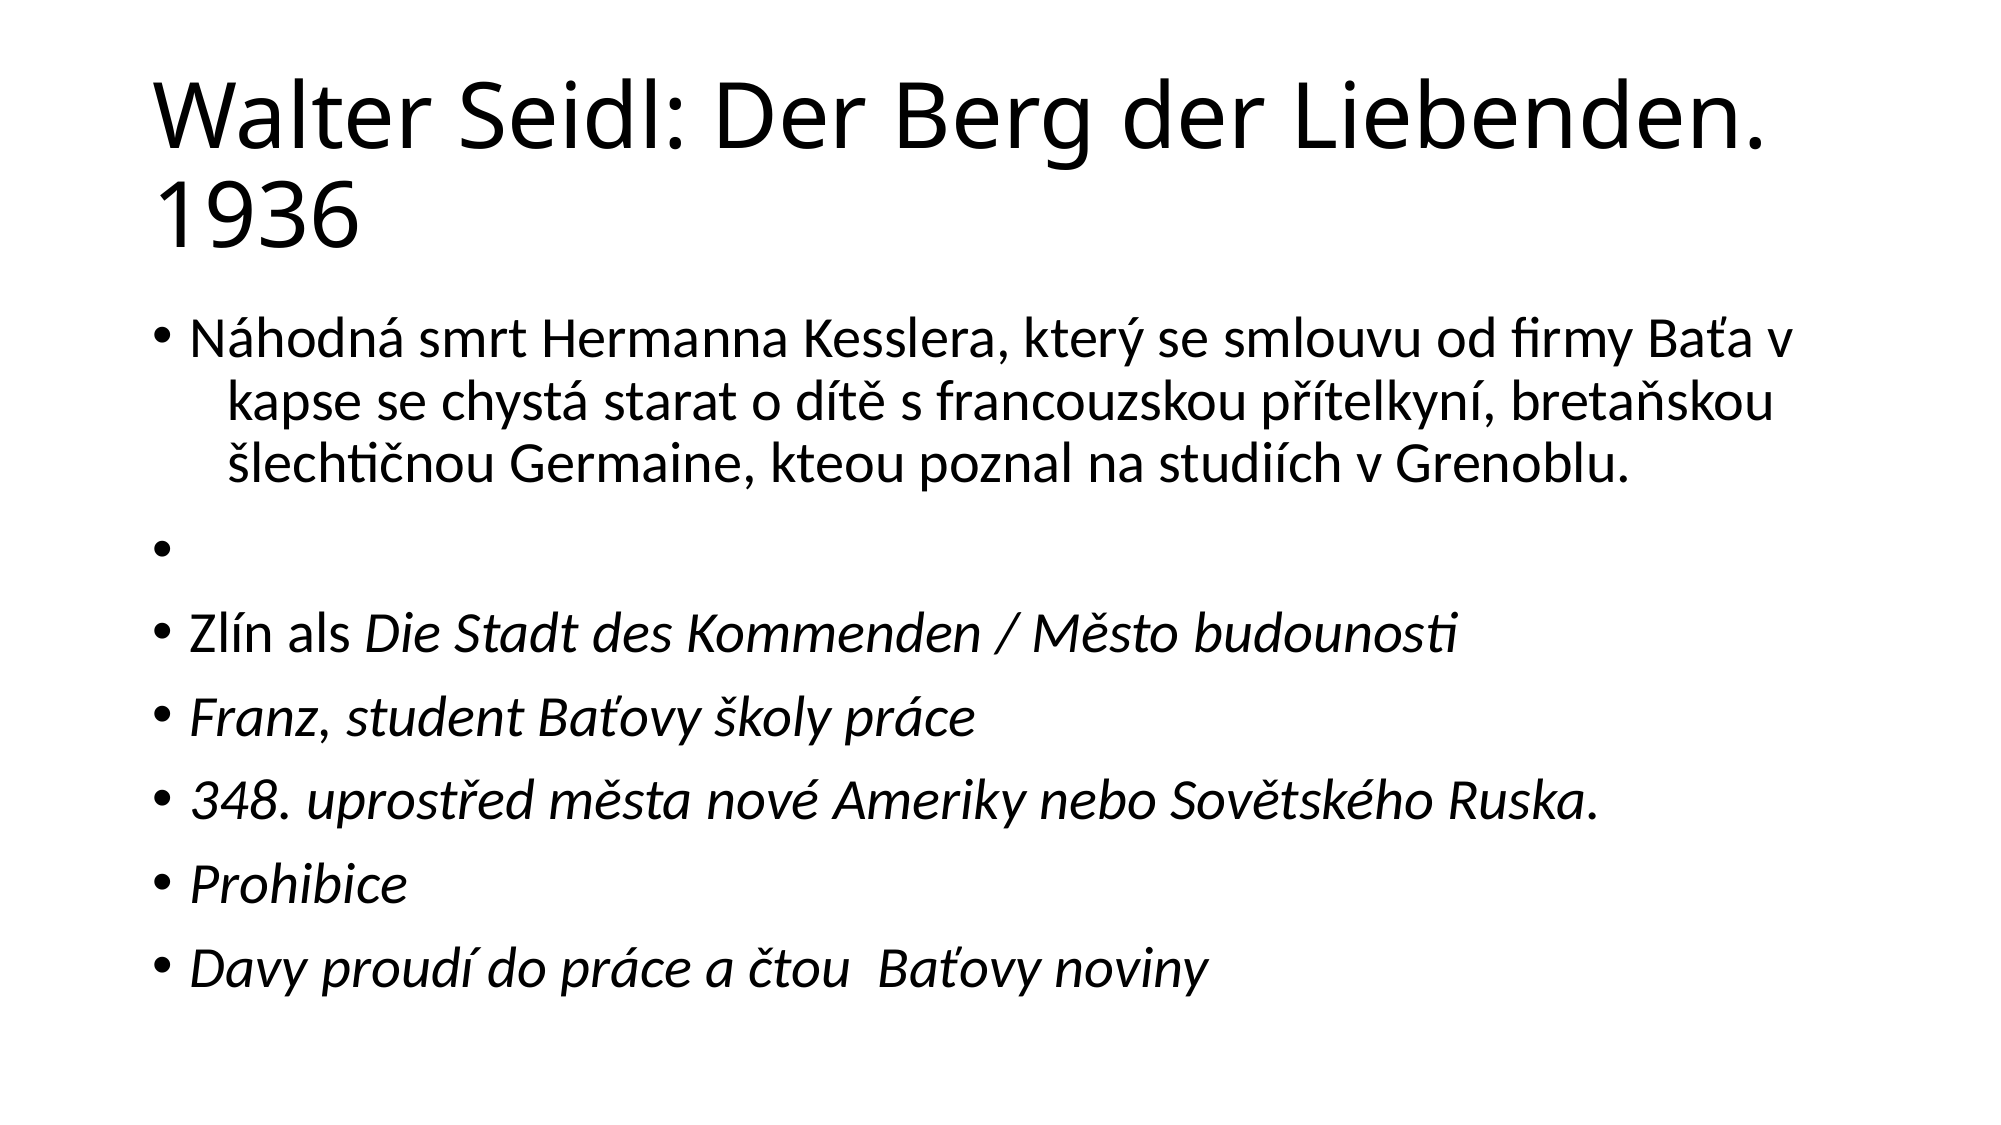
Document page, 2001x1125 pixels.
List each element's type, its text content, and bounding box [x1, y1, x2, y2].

list Náhodná smrt Hermanna Kesslera, který se smlouvu od firmy Baťa v kapse se chystá starat o dítě s francouzskou přítelkyní, bretaňskou šlechtičnou Germaine, kteou poznal na studiích v Grenoblu. Zlín als Die Stadt des Kommenden / Město budounosti Franz, student Baťovy školy práce 348. uprostřed města nové Ameriky nebo Sovětského Ruska. Prohibice Davy proudí do práce a čtou Baťovy noviny [137, 299, 1863, 1014]
title Walter Seidl: Der Berg der Liebenden. 1936 [137, 59, 1863, 278]
